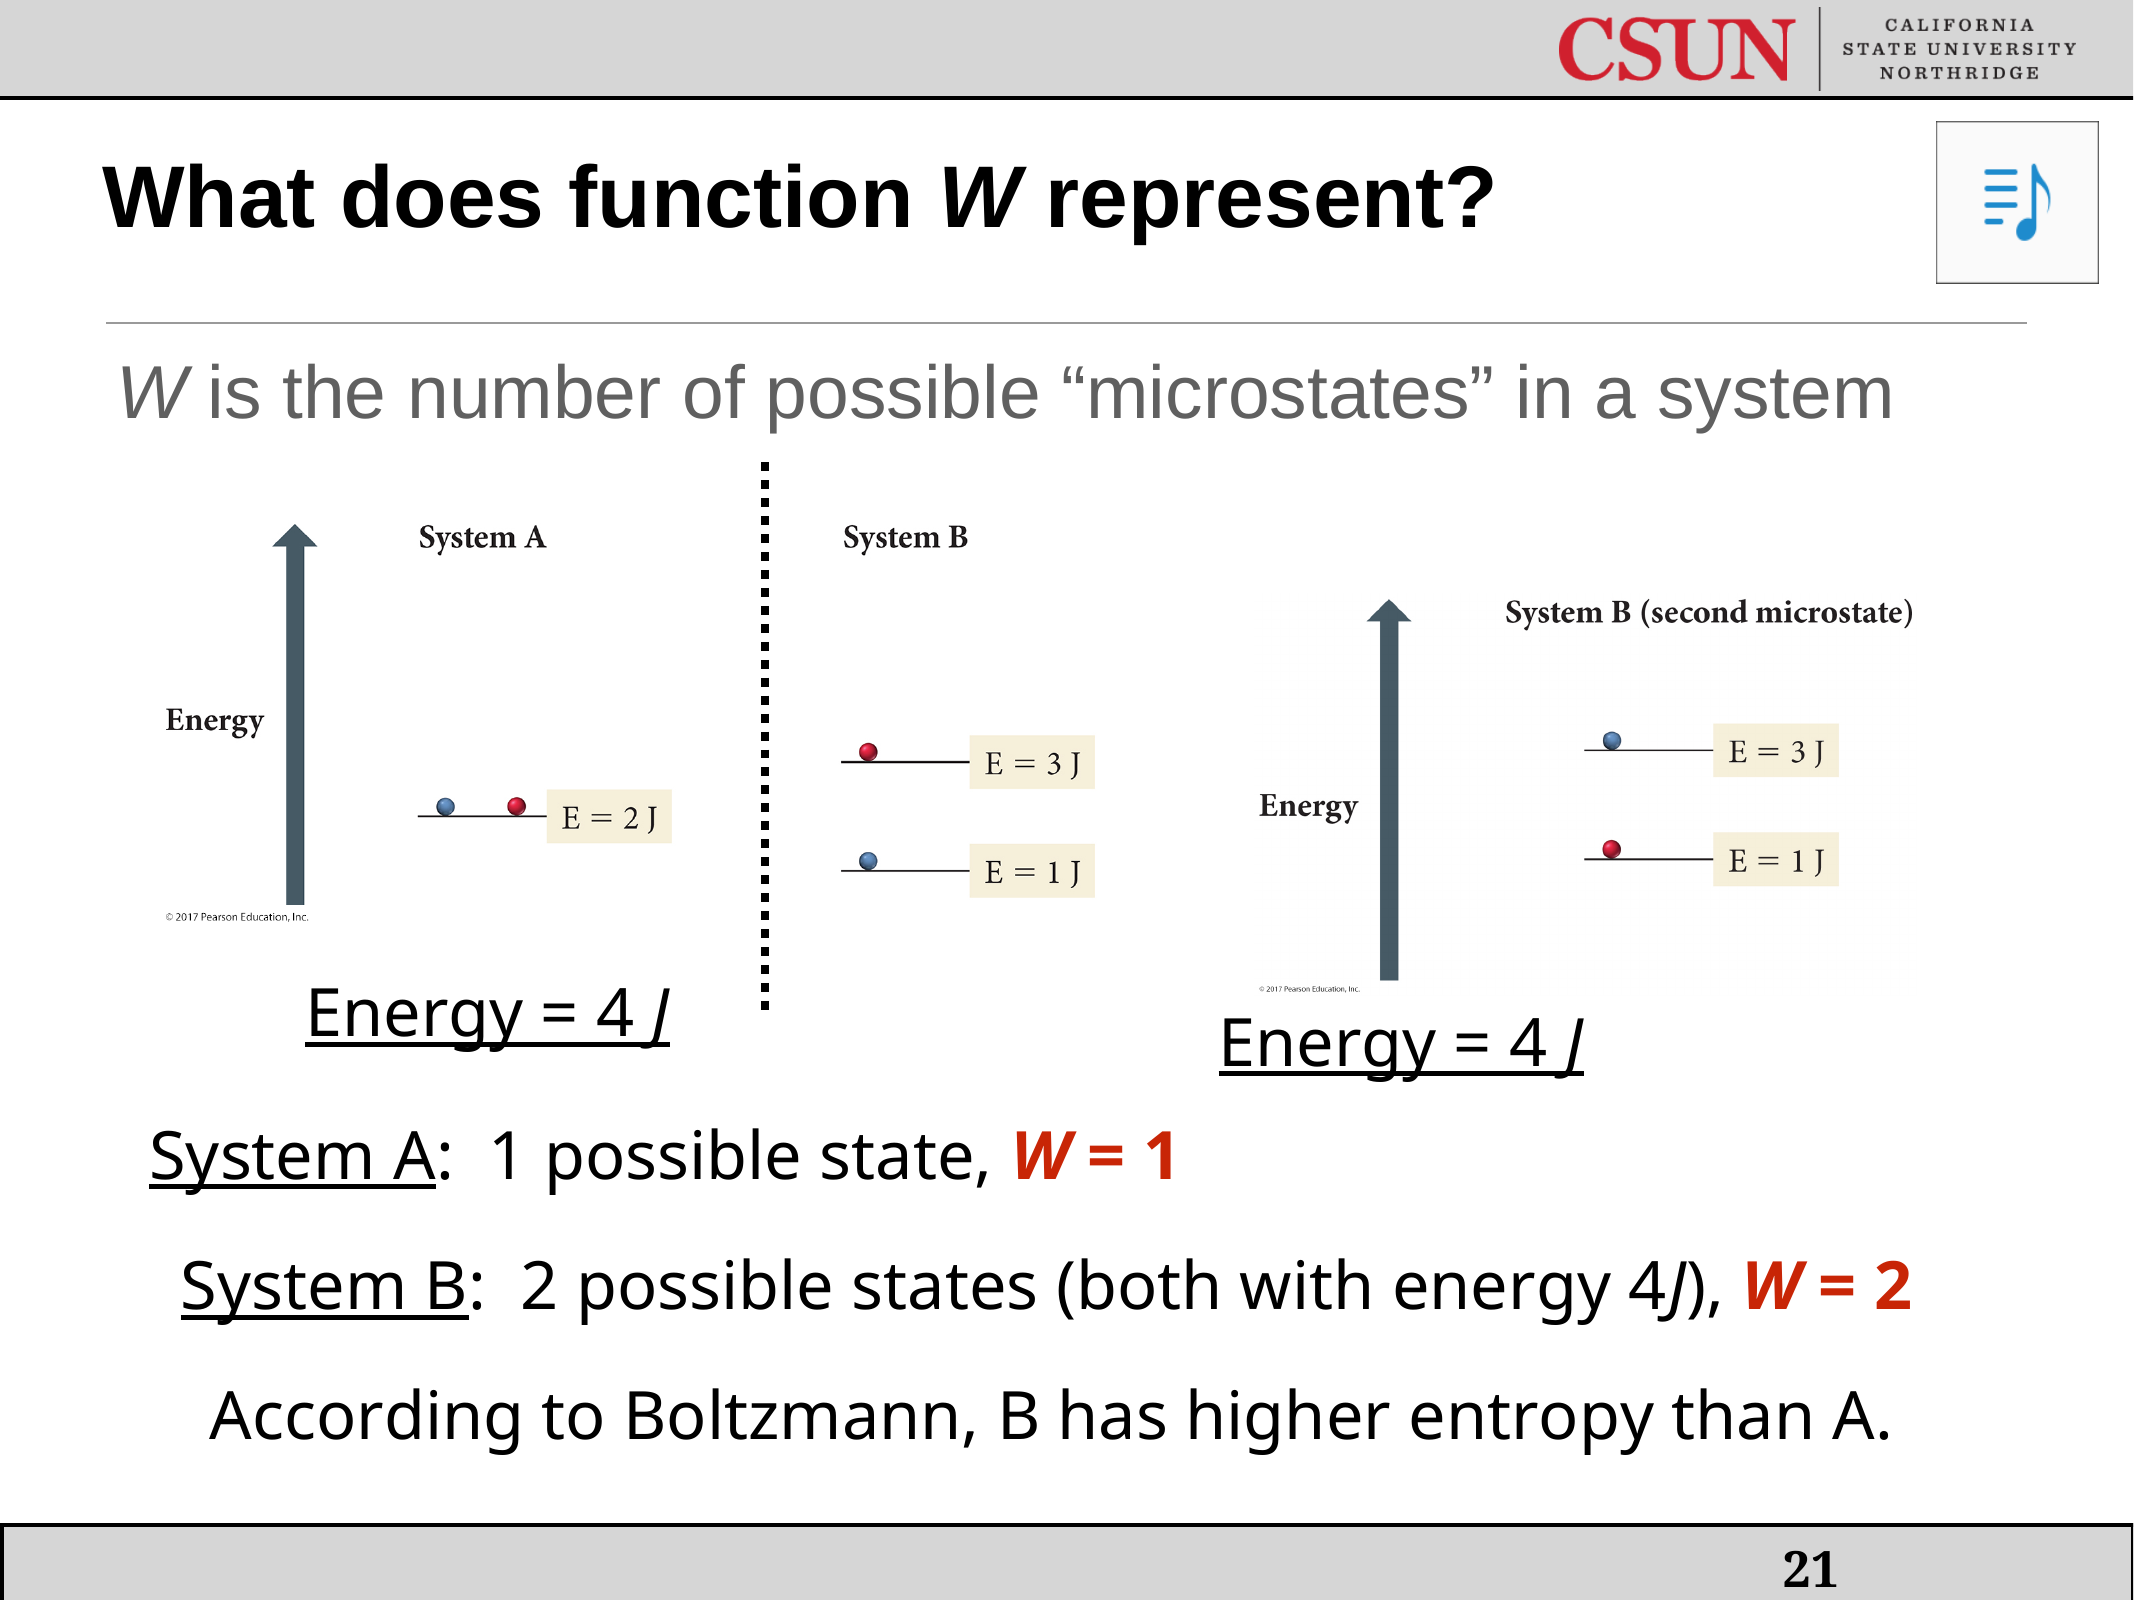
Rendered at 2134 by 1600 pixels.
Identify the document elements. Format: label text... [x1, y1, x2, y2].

text_box [1935, 120, 2101, 286]
text_box System A: 1 possible state, W = 1 [70, 1104, 1261, 1202]
text_box Energy = 4 J [1210, 991, 1593, 1089]
title What does function W represent? [93, 74, 2040, 254]
list W is the number of possible “microstates” in a system [64, 334, 2011, 484]
text_box Energy = 4 J [296, 961, 679, 1059]
text_box According to Boltzmann, B has higher entropy than A. [103, 1364, 2003, 1462]
picture [1254, 593, 1917, 996]
text_box System B: 2 possible states (both with energy 4J), W = 2 [55, 1234, 2038, 1332]
picture [158, 516, 1102, 927]
picture [1559, 7, 2076, 91]
